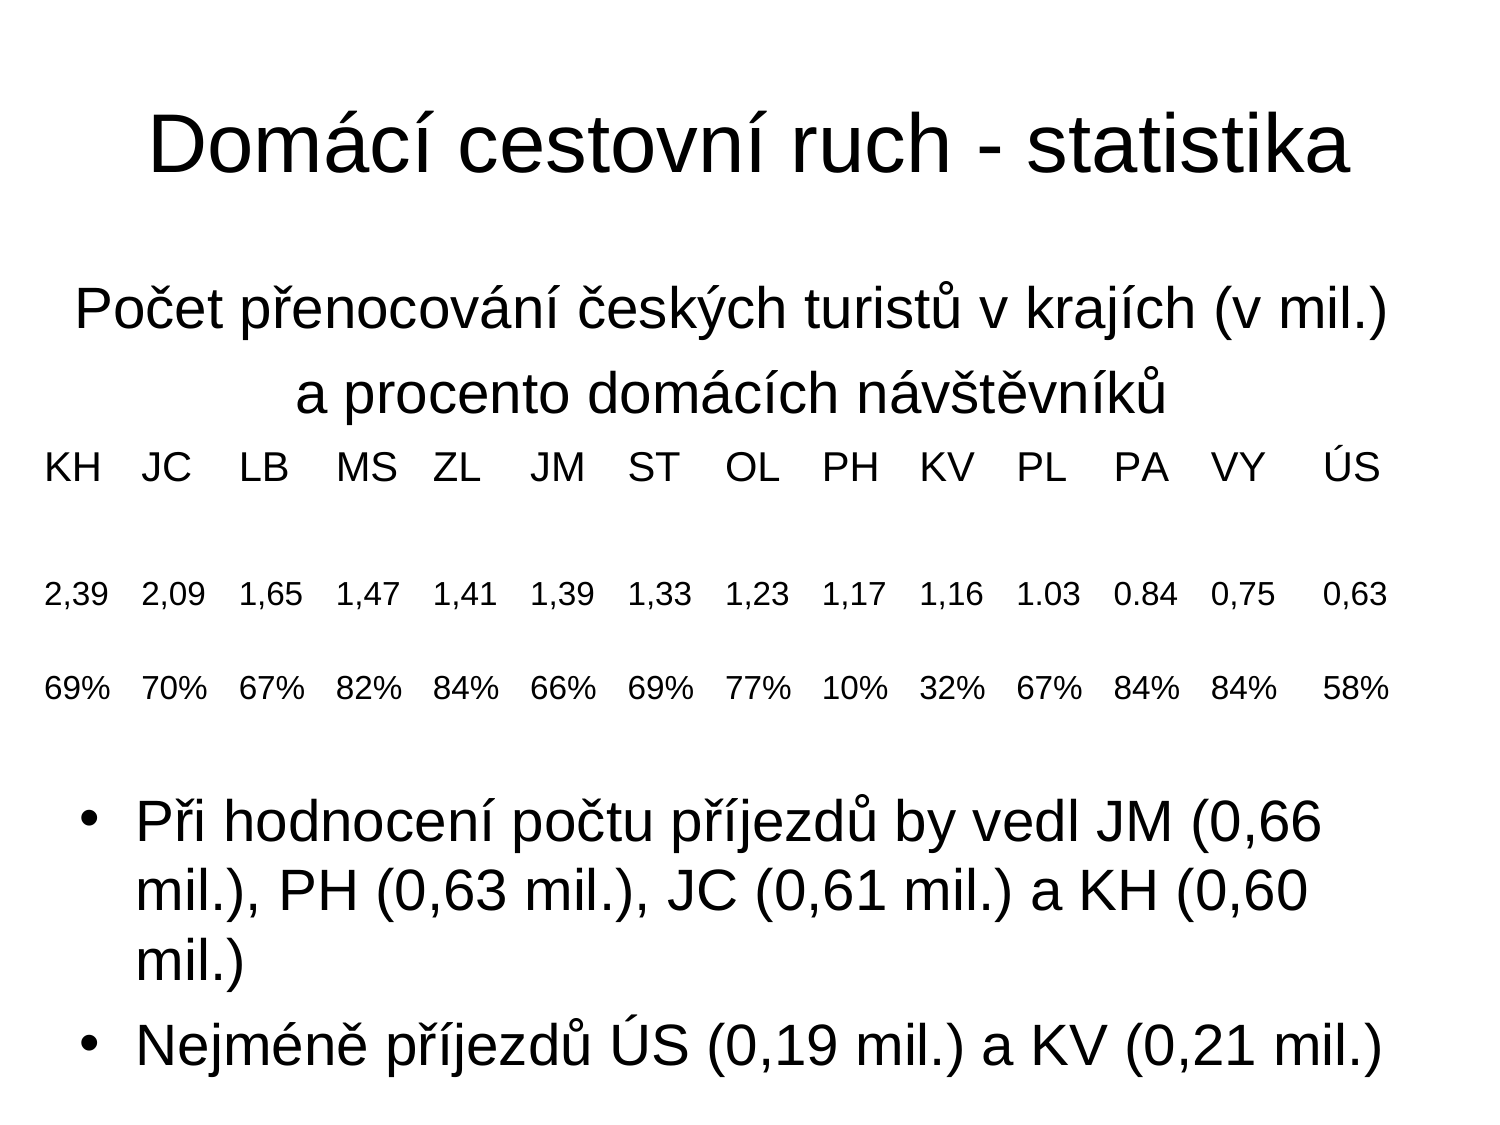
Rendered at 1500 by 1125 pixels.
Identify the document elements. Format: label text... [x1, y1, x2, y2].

table_cell 69% [613, 658, 710, 752]
title Domácí cestovní ruch - statistika [75, 45, 1426, 233]
table_cell 1,41 [418, 565, 515, 658]
table_cell PH [807, 432, 905, 565]
table_cell 58% [1308, 658, 1435, 752]
table_cell 32% [905, 658, 1002, 752]
table_cell 67% [1002, 658, 1099, 752]
table_cell 1,47 [321, 565, 418, 658]
table_cell PA [1099, 432, 1196, 565]
table_cell 2,39 [29, 565, 127, 658]
table_cell JC [127, 432, 224, 565]
table_cell 1,65 [224, 565, 321, 658]
table_cell KH [29, 432, 127, 565]
table_cell 10% [807, 658, 905, 752]
table_cell 0.84 [1099, 565, 1196, 658]
table_cell PL [1002, 432, 1099, 565]
table_cell 67% [224, 658, 321, 752]
table_cell 0,75 [1196, 565, 1308, 658]
table_cell LB [224, 432, 321, 565]
table_header Počet přenocování českých turistů v krajích (v mil.) a procento domácích návštěvníků [29, 262, 1435, 432]
table_cell 84% [1099, 658, 1196, 752]
table_cell OL [710, 432, 807, 565]
table_cell 1,23 [710, 565, 807, 658]
table_cell MS [321, 432, 418, 565]
table_cell 2,09 [127, 565, 224, 658]
table_cell 1,17 [807, 565, 905, 658]
table_cell KV [905, 432, 1002, 565]
table_cell 69% [29, 658, 127, 752]
table_cell 1,39 [515, 565, 613, 658]
table_cell JM [515, 432, 613, 565]
table_cell 84% [1196, 658, 1308, 752]
table_cell 66% [515, 658, 613, 752]
table_cell 70% [127, 658, 224, 752]
table_cell 1.03 [1002, 565, 1099, 658]
table_cell 1,16 [905, 565, 1002, 658]
table_cell 0,63 [1308, 565, 1435, 658]
table_cell VY [1196, 432, 1308, 565]
table_cell 77% [710, 658, 807, 752]
table_cell 84% [418, 658, 515, 752]
table_cell ÚS [1308, 432, 1435, 565]
list Při hodnocení počtu příjezdů by vedl JM (0,66 mil.), PH (0,63 mil.), JC (0,61 mil.) a KH (0,60 mil.) Nejméně příjezdů ÚS (0,19 mil.) a KV (0,21 mil.) [64, 774, 1415, 1125]
table_cell 82% [321, 658, 418, 752]
table_cell 1,33 [613, 565, 710, 658]
table_cell ZL [418, 432, 515, 565]
table_cell ST [613, 432, 710, 565]
